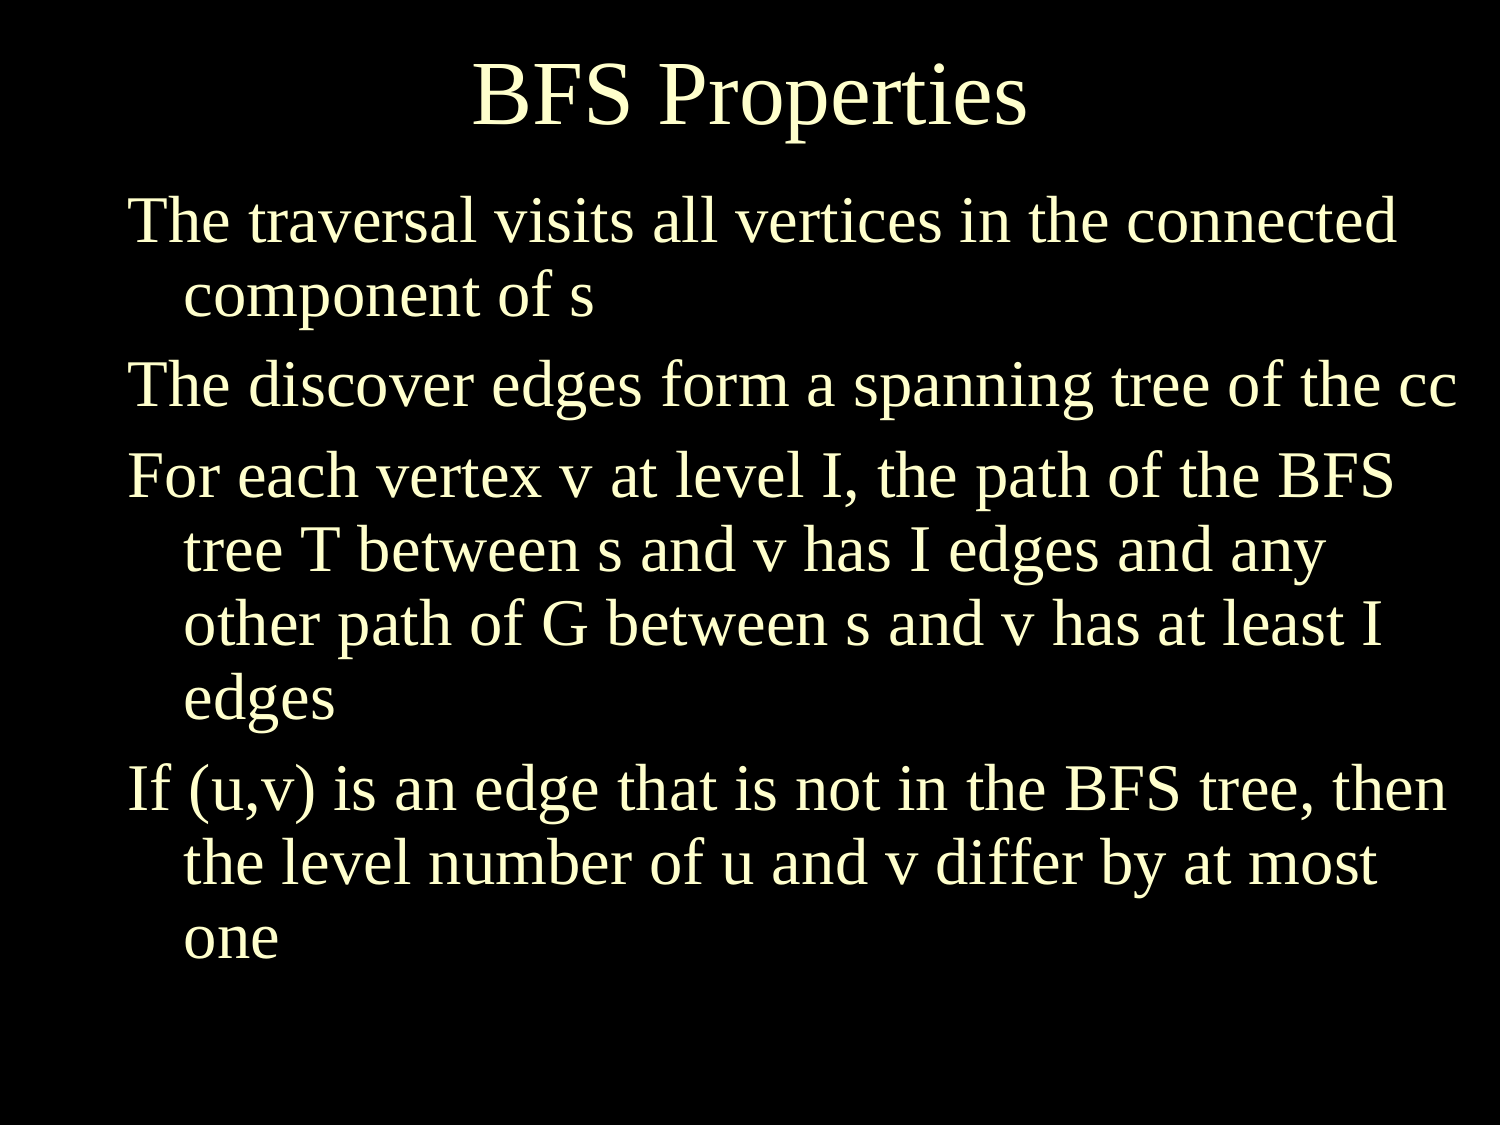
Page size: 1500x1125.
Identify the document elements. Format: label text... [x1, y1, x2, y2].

list The traversal visits all vertices in the connected component of s The discover edges form a spanning tree of the cc For each vertex v at level I, the path of the BFS tree T between s and v has I edges and any other path of G between s and v has at least I edges If (u,v) is an edge that is not in the BFS tree, then the level number of u and v differ by at most one [112, 174, 1482, 1026]
title BFS Properties [22, 35, 1480, 153]
